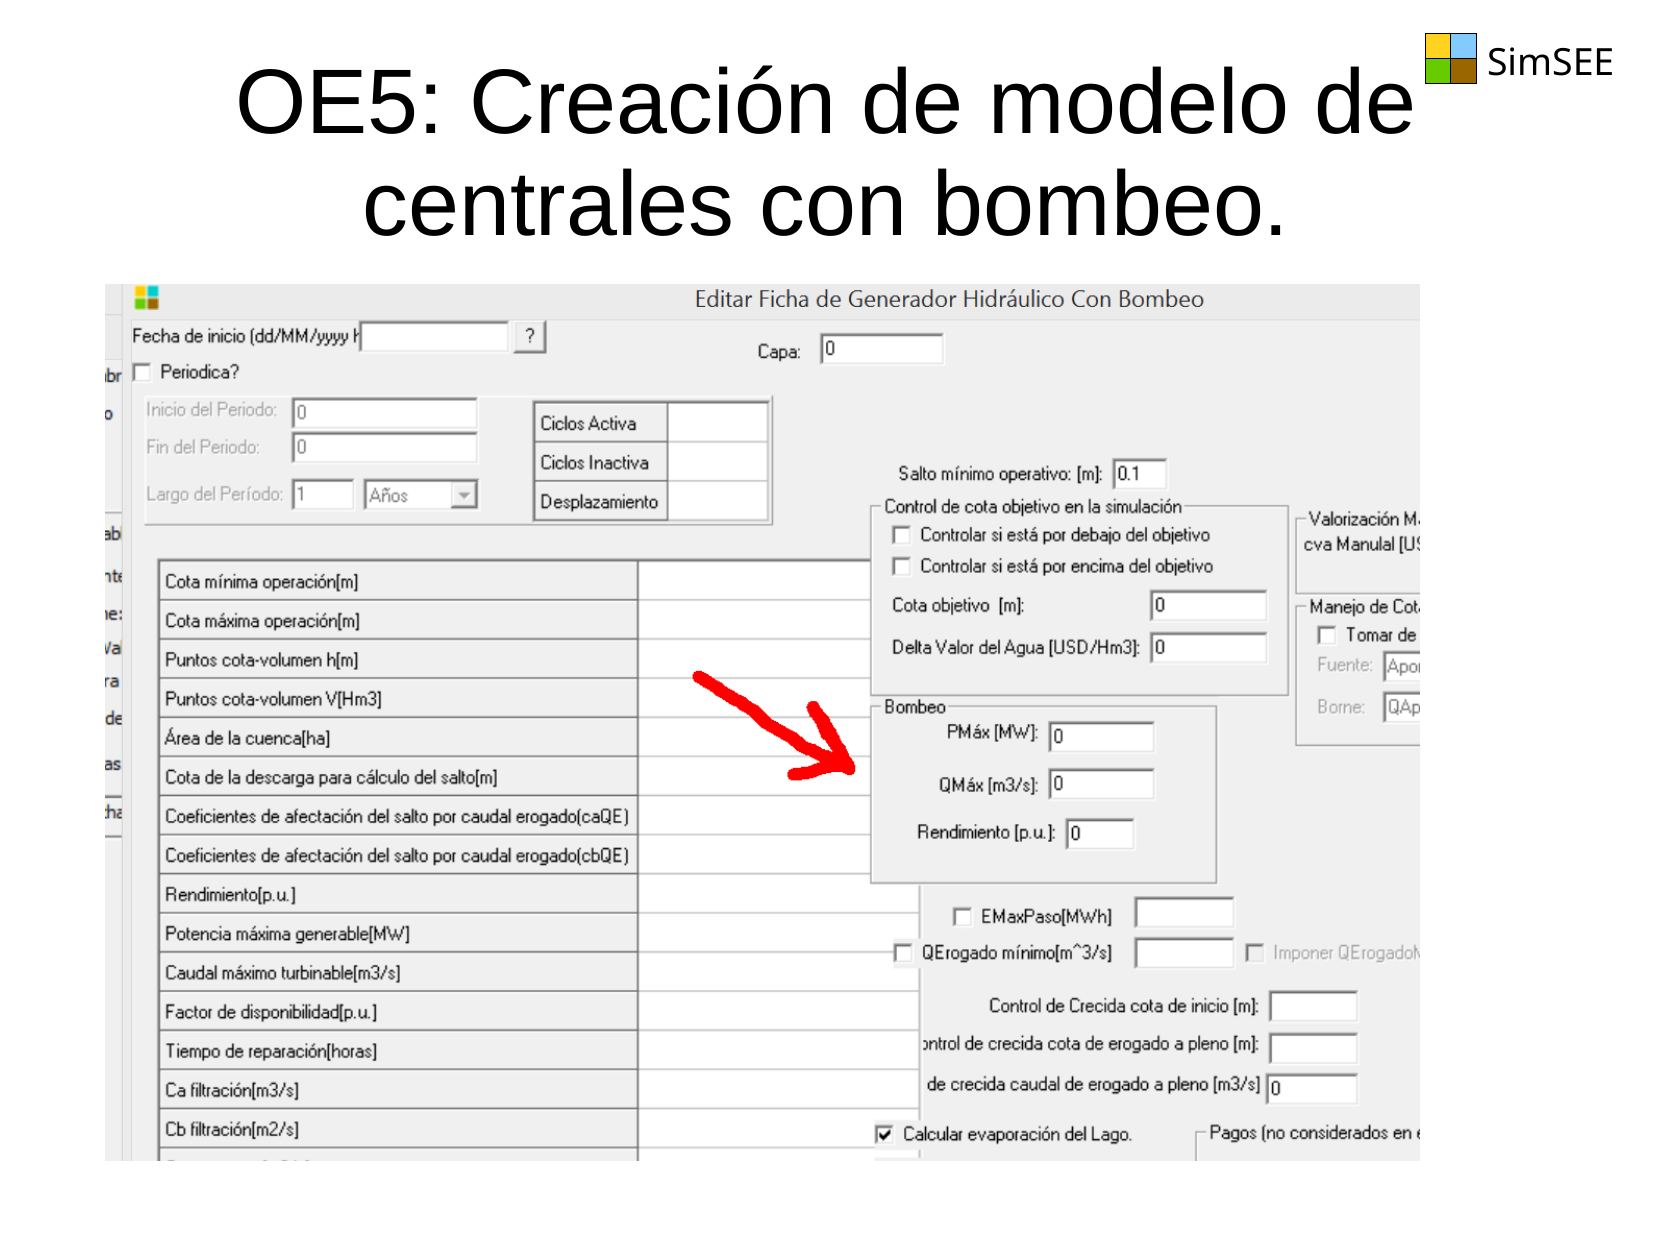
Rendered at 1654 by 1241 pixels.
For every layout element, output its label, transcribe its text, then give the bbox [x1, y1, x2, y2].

title OE5: Creación de modelo de centrales con bombeo. [82, 49, 1571, 257]
picture [105, 284, 1420, 1161]
